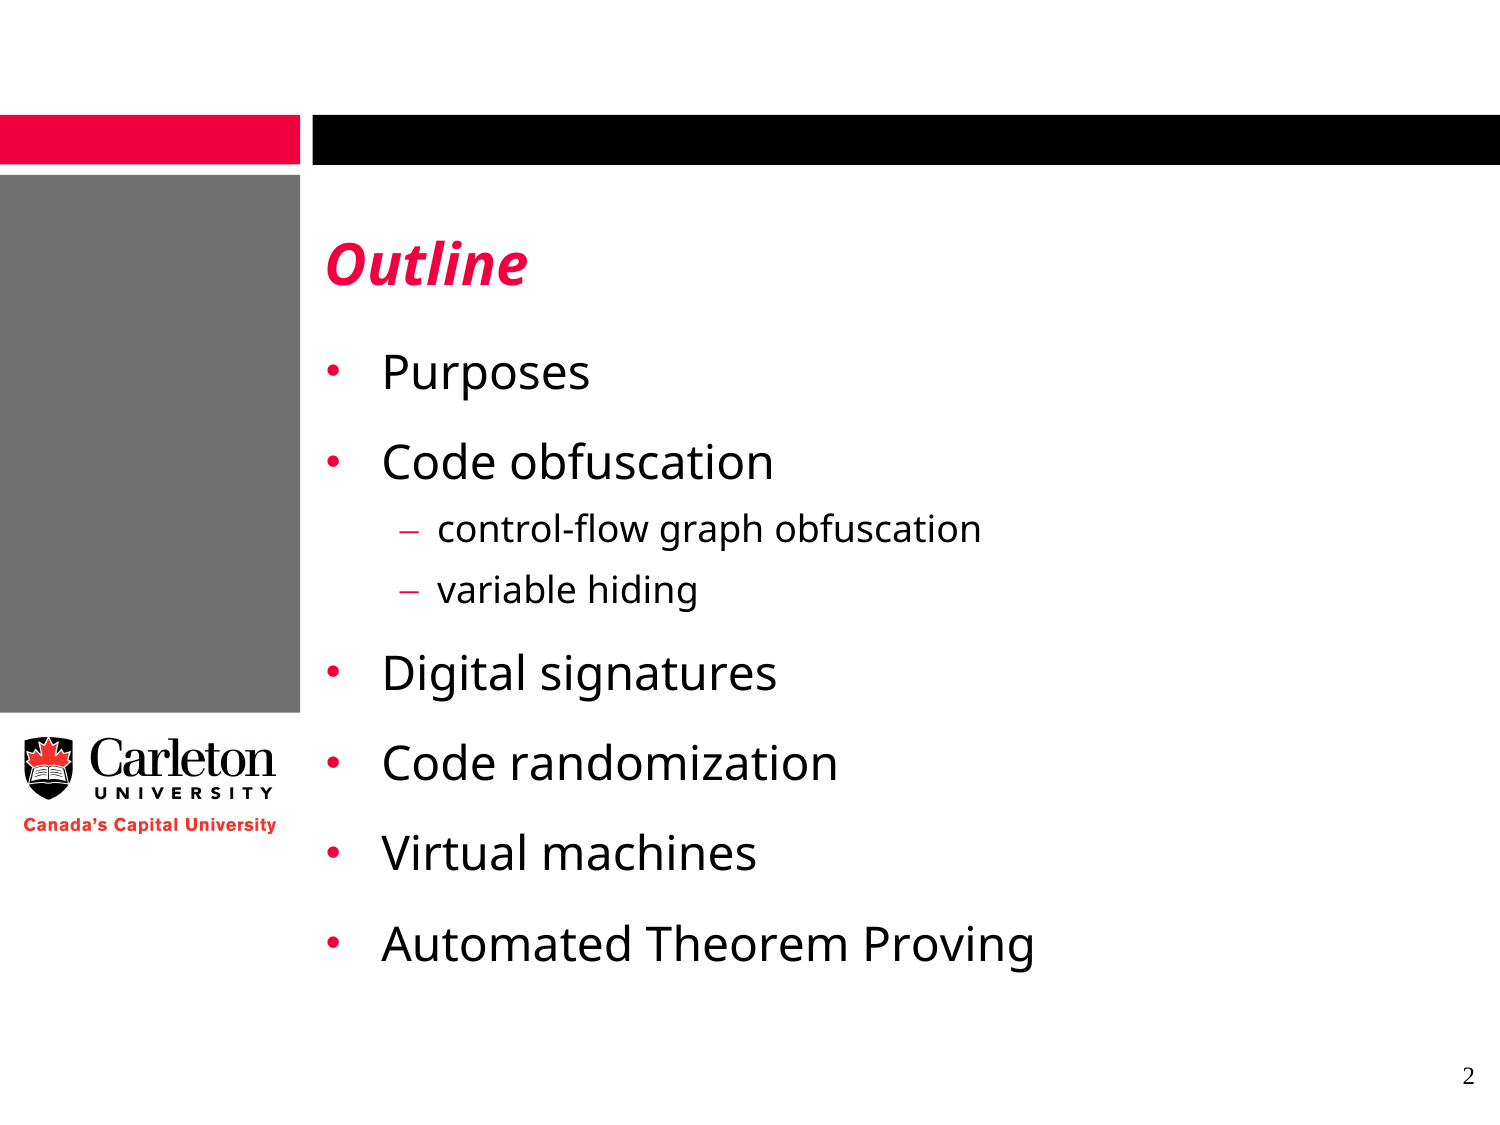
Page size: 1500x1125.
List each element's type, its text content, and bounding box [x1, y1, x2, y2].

list Purposes Code obfuscation control-flow graph obfuscation variable hiding Digital signatures Code randomization Virtual machines Automated Theorem Proving [324, 324, 1450, 1068]
title Outline [324, 187, 1450, 324]
picture [24, 737, 276, 834]
